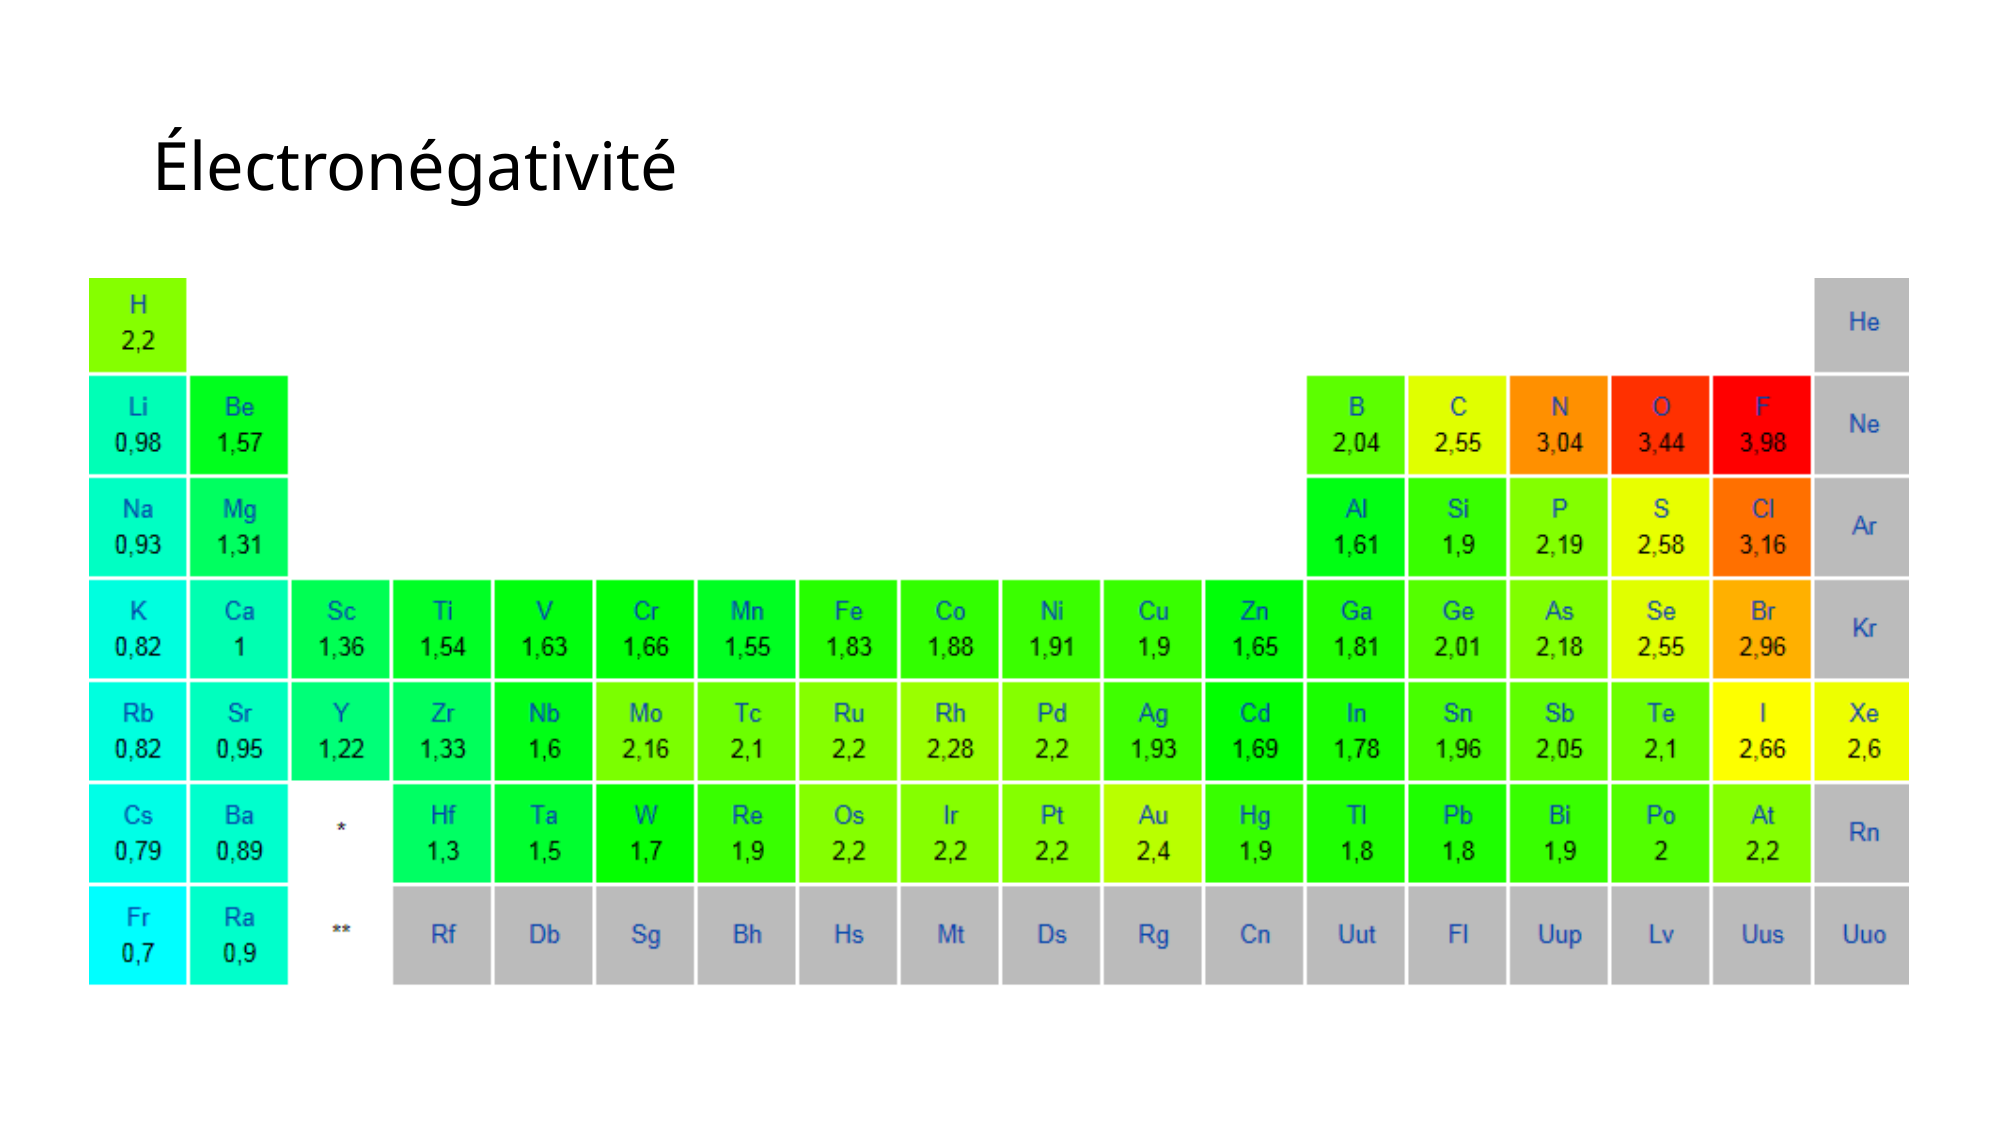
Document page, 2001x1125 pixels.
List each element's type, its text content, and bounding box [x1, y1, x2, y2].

title Électronégativité [137, 59, 1863, 278]
picture [89, 278, 1909, 987]
